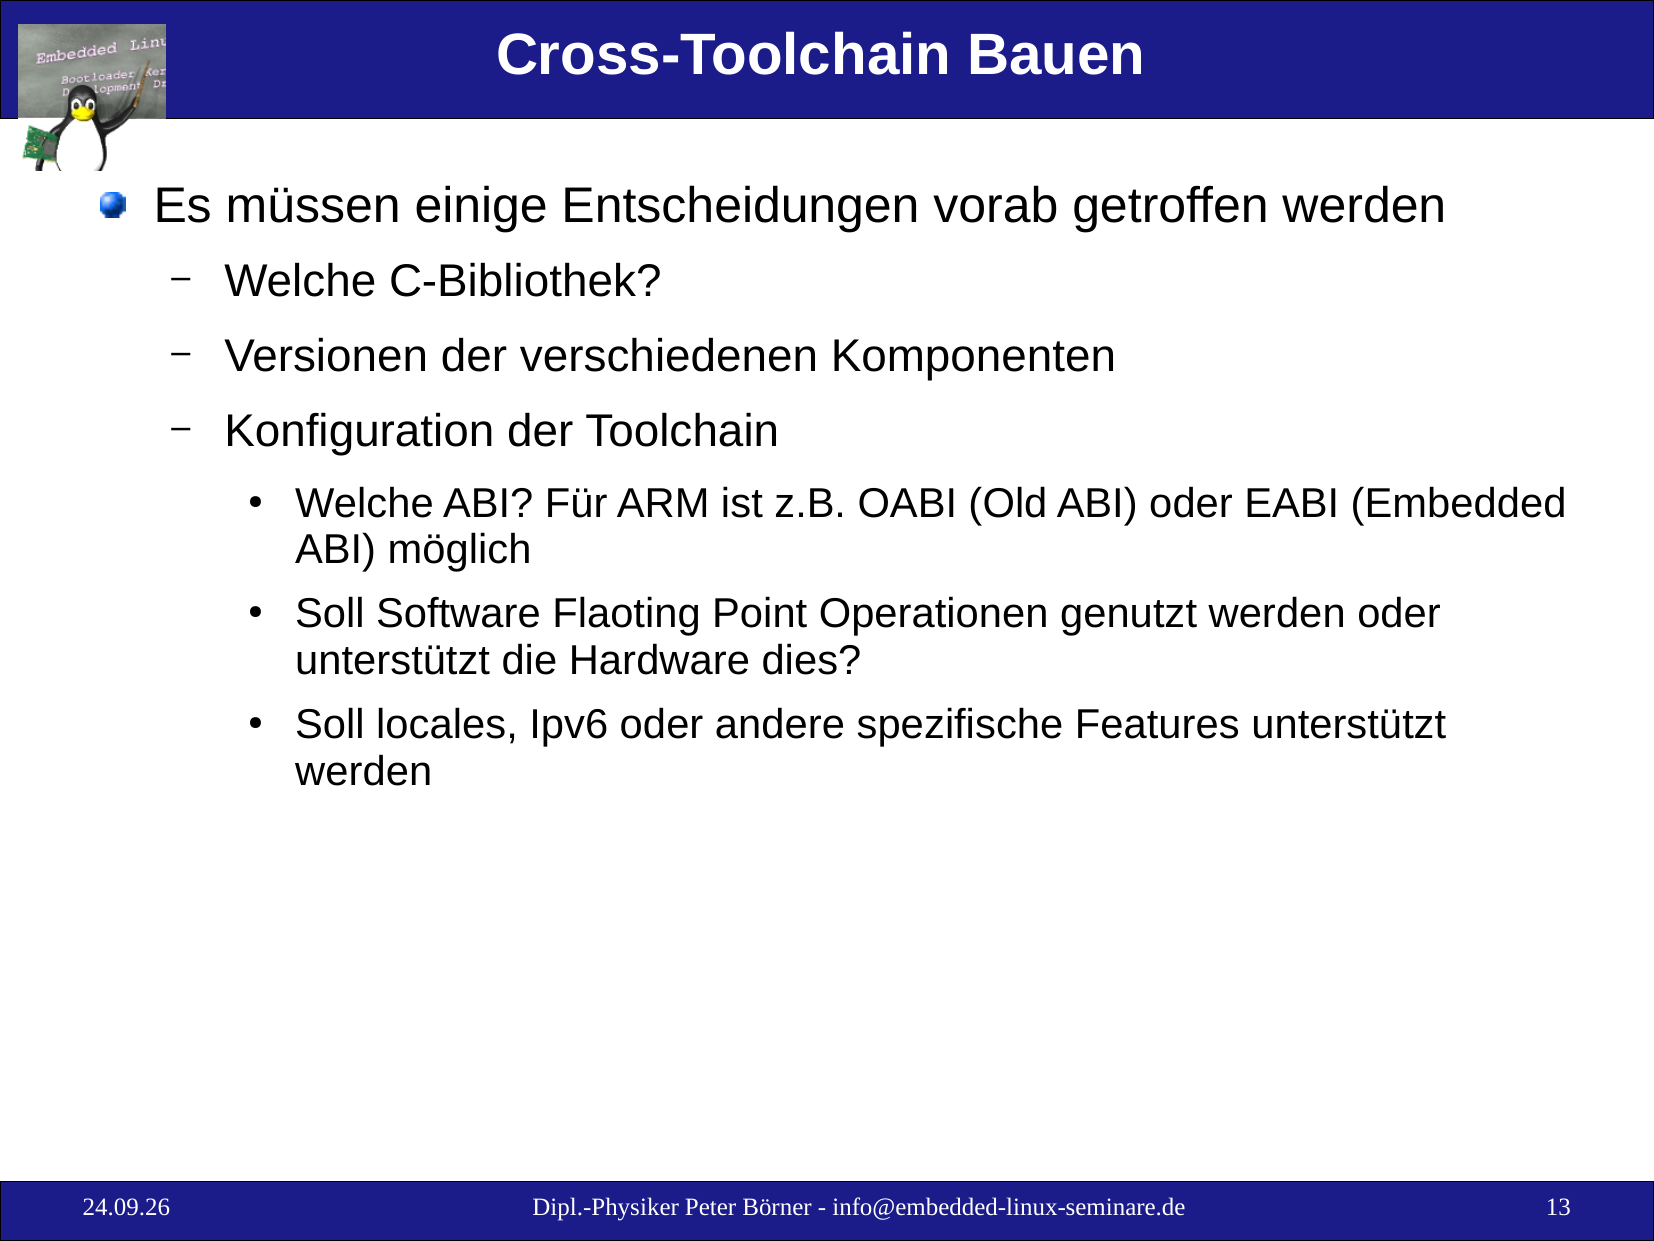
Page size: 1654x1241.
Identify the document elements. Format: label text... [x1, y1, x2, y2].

picture [18, 24, 166, 171]
list Es müssen einige Entscheidungen vorab getroffen werden Welche C-Bibliothek? Versionen der verschiedenen Komponenten Konfiguration der Toolchain Welche ABI? Für ARM ist z.B. OABI (Old ABI) oder EABI (Embedded ABI) möglich Soll Software Flaoting Point Operationen genutzt werden oder unterstützt die Hardware dies? Soll locales, Ipv6 oder andere spezifische Features unterstützt werden [82, 177, 1571, 1133]
title Cross-Toolchain Bauen [76, 19, 1565, 89]
